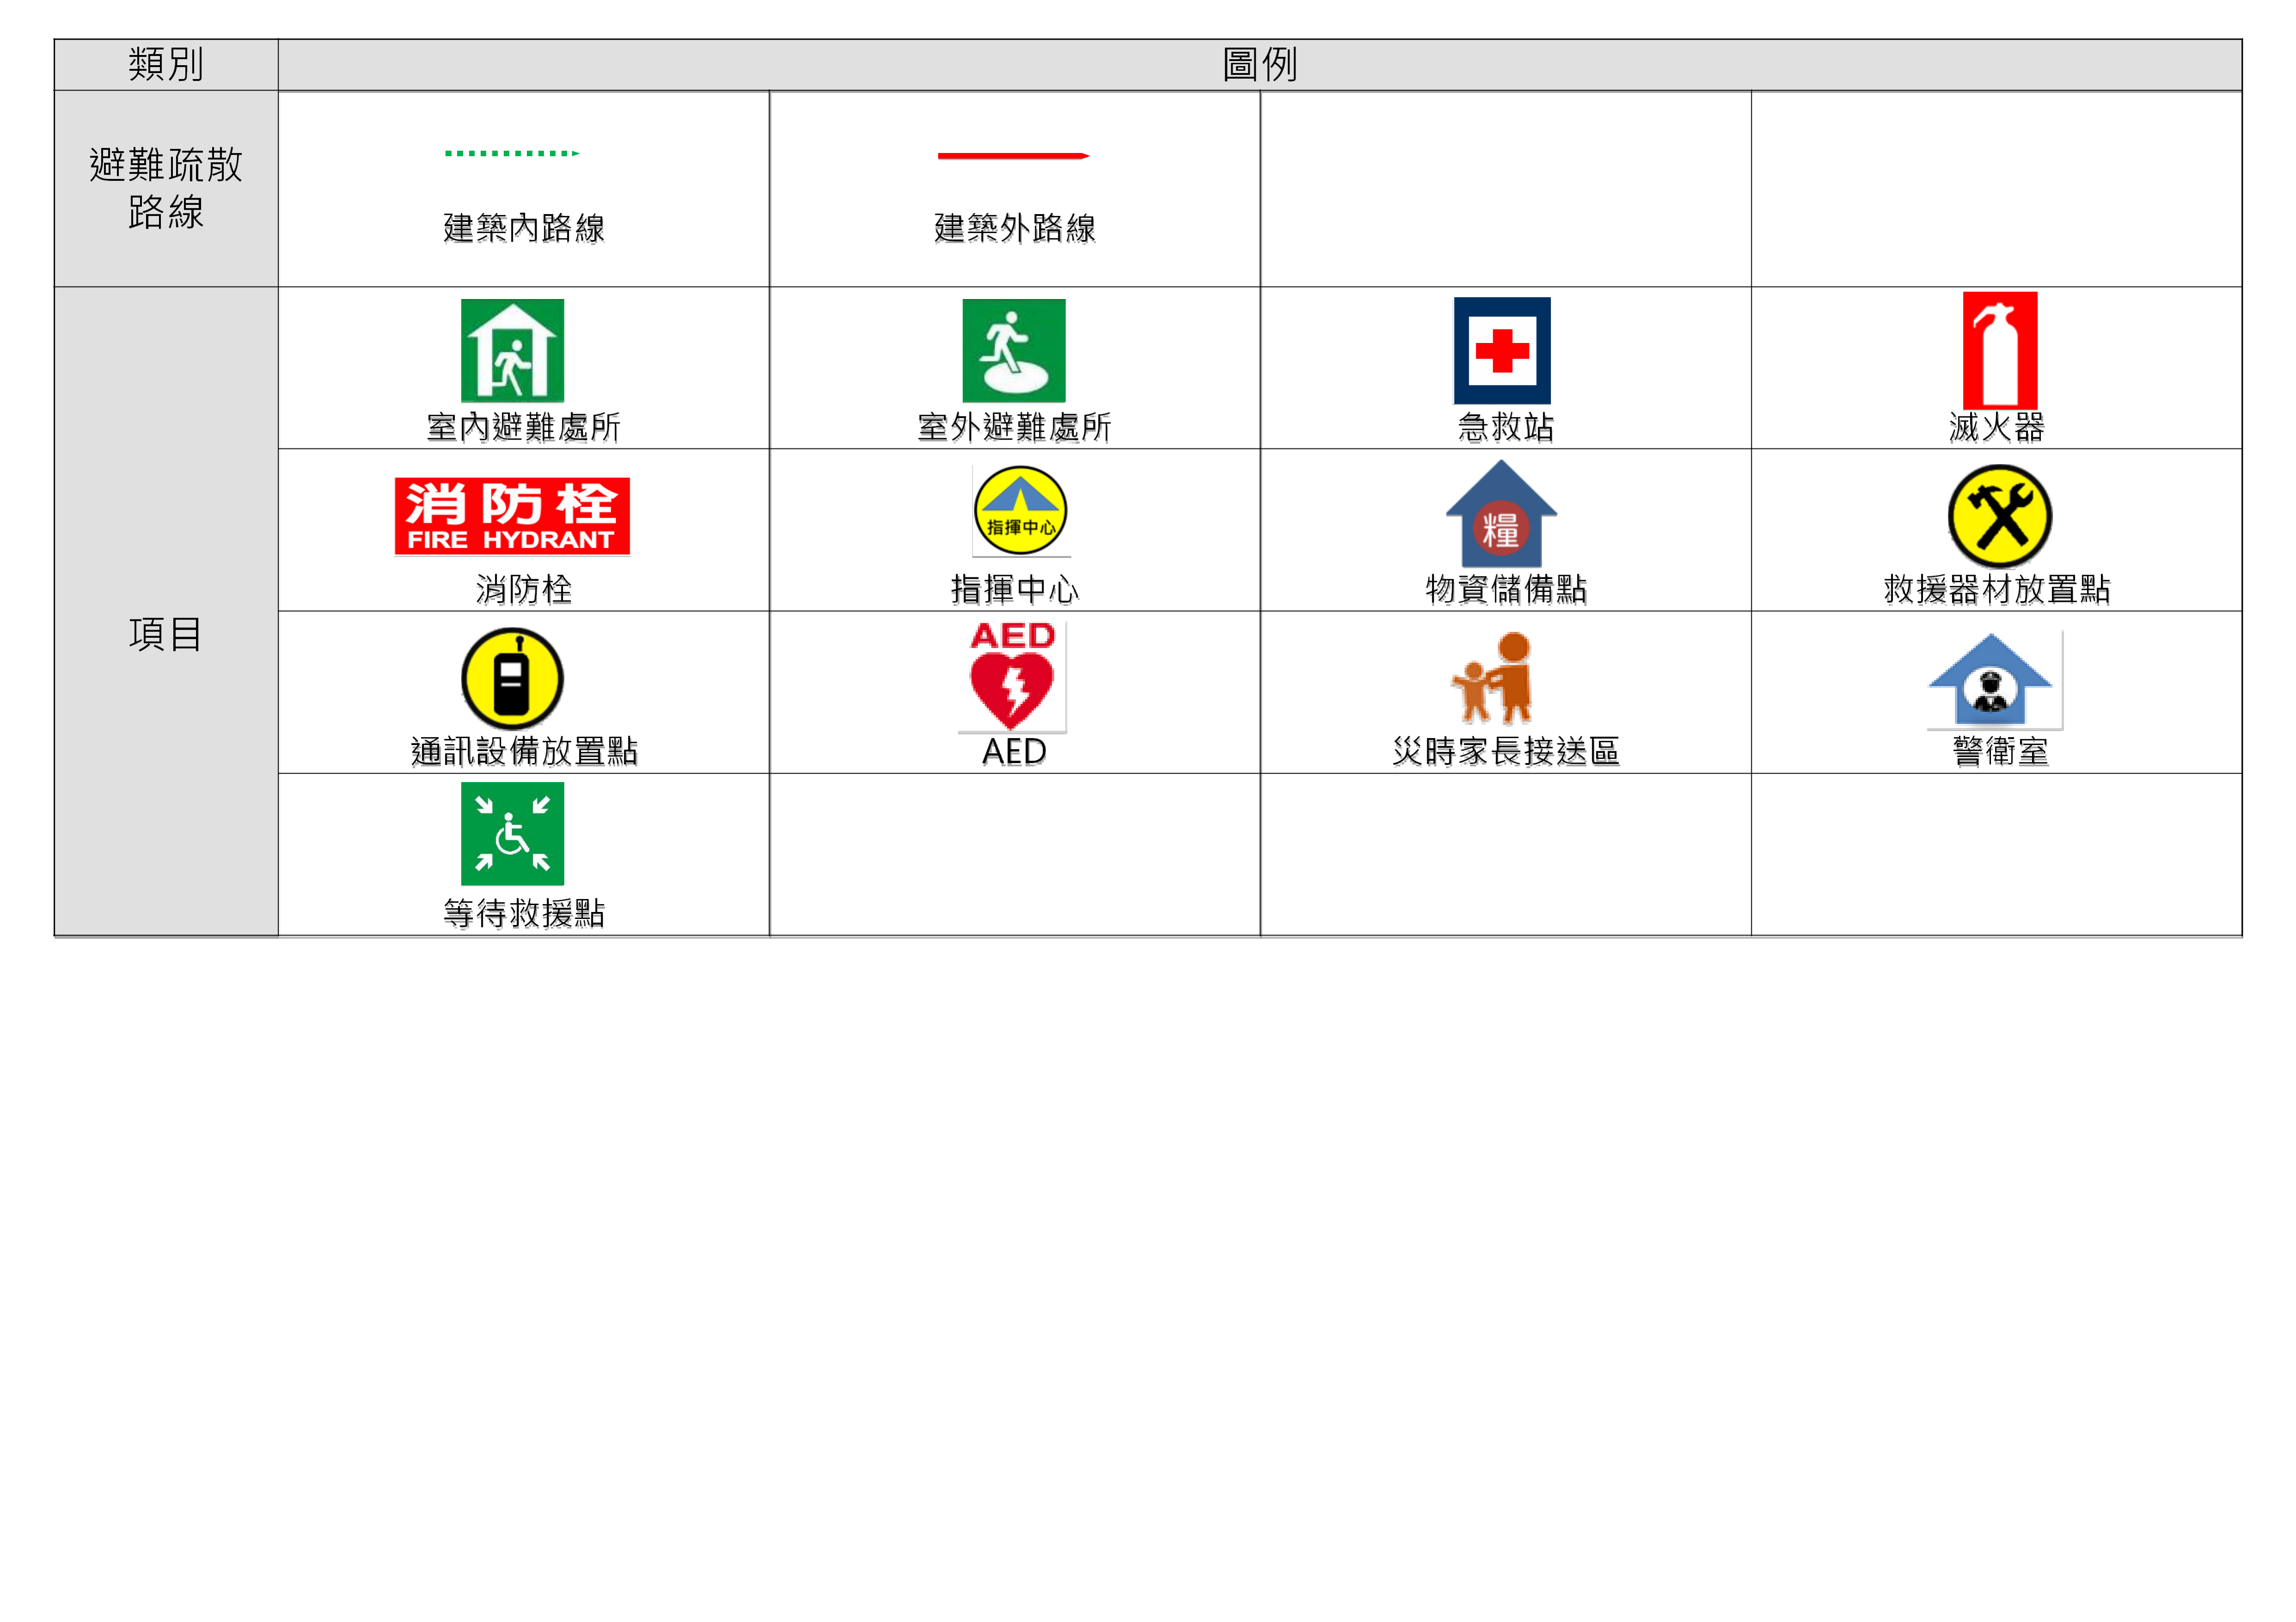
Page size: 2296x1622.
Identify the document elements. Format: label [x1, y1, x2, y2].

picture [49, 30, 2247, 942]
